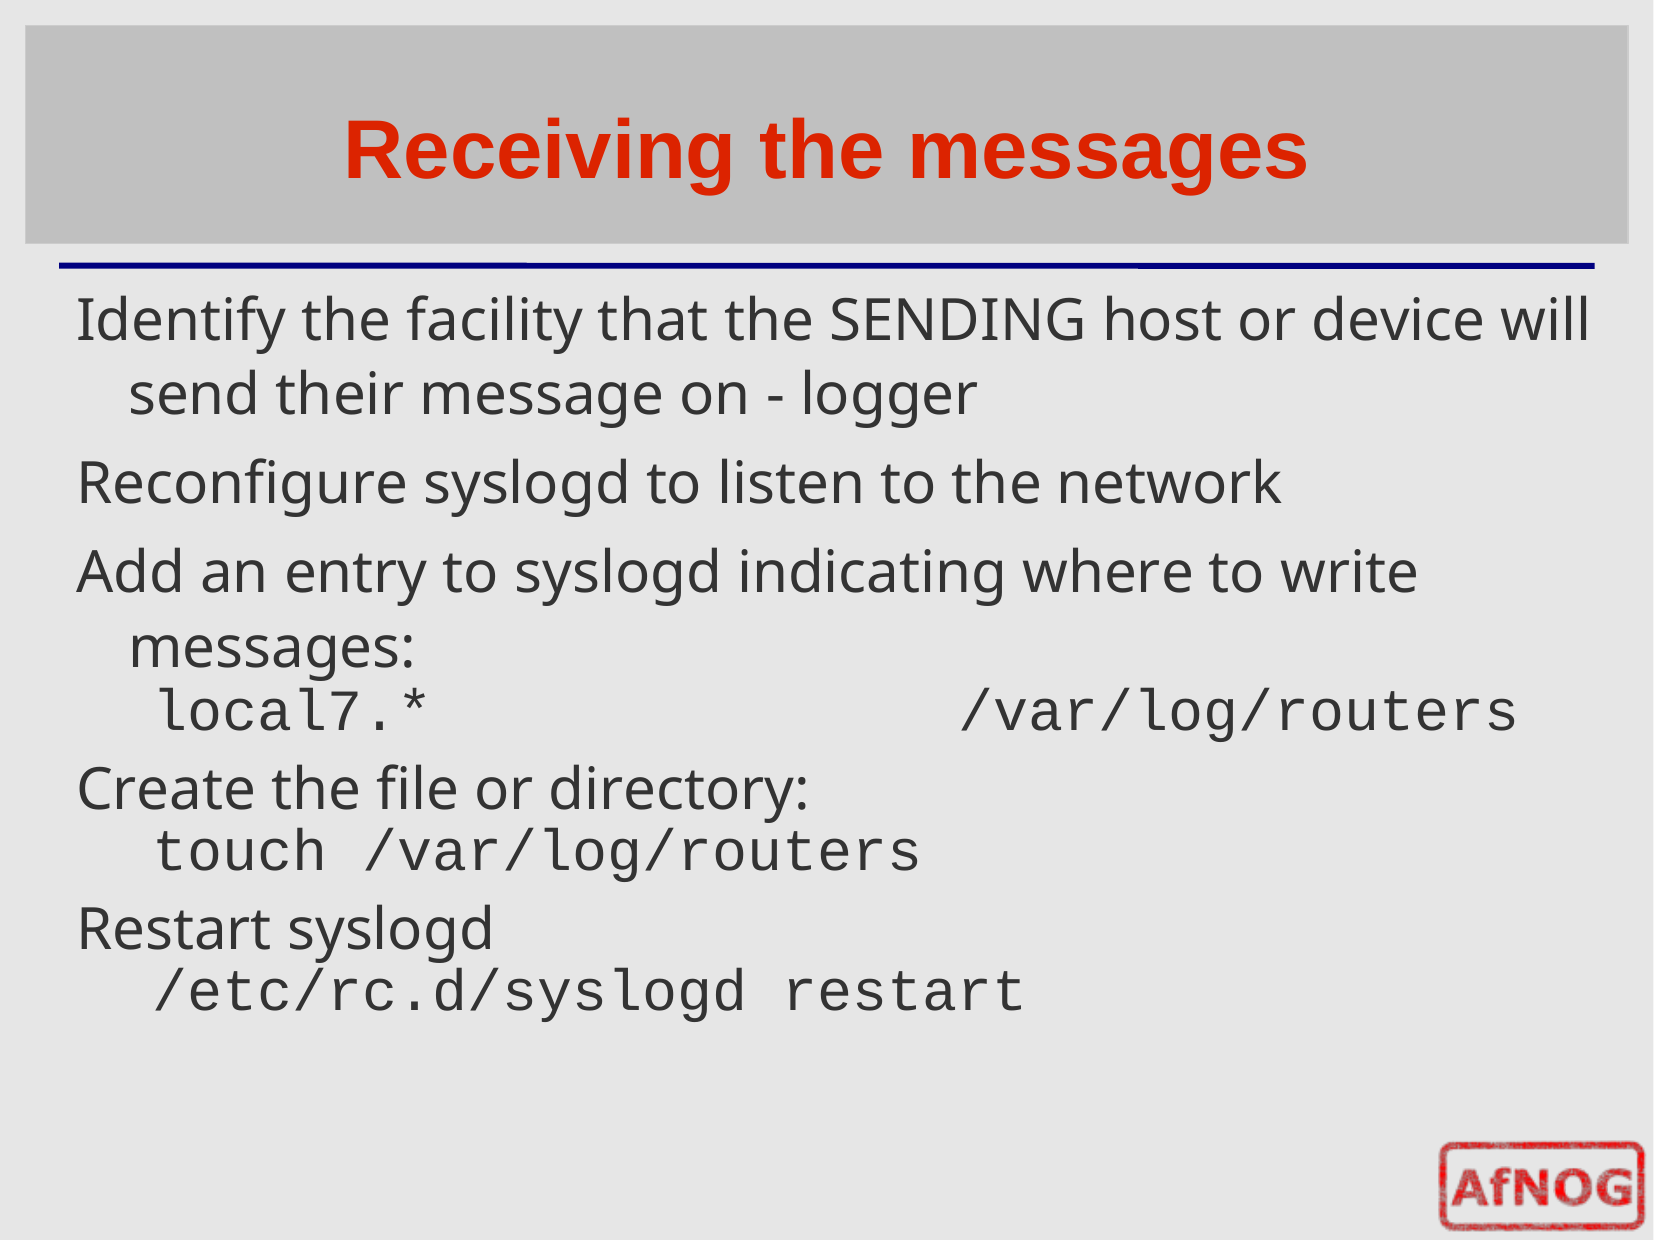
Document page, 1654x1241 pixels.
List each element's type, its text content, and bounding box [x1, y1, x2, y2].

text_box [25, 25, 121, 244]
title Receiving the messages [121, 17, 1534, 280]
list Identify the facility that the SENDING host or device will send their message on - logger Reconfigure syslogd to listen to the network Add an entry to syslogd indicating where to write messages: local7.* /var/log/routers Create the file or directory: touch /var/log/routers Restart syslogd /etc/rc.d/syslogd restart [59, 280, 1594, 1241]
text_box [1534, 25, 1629, 244]
text_box [1594, 1139, 1648, 1235]
